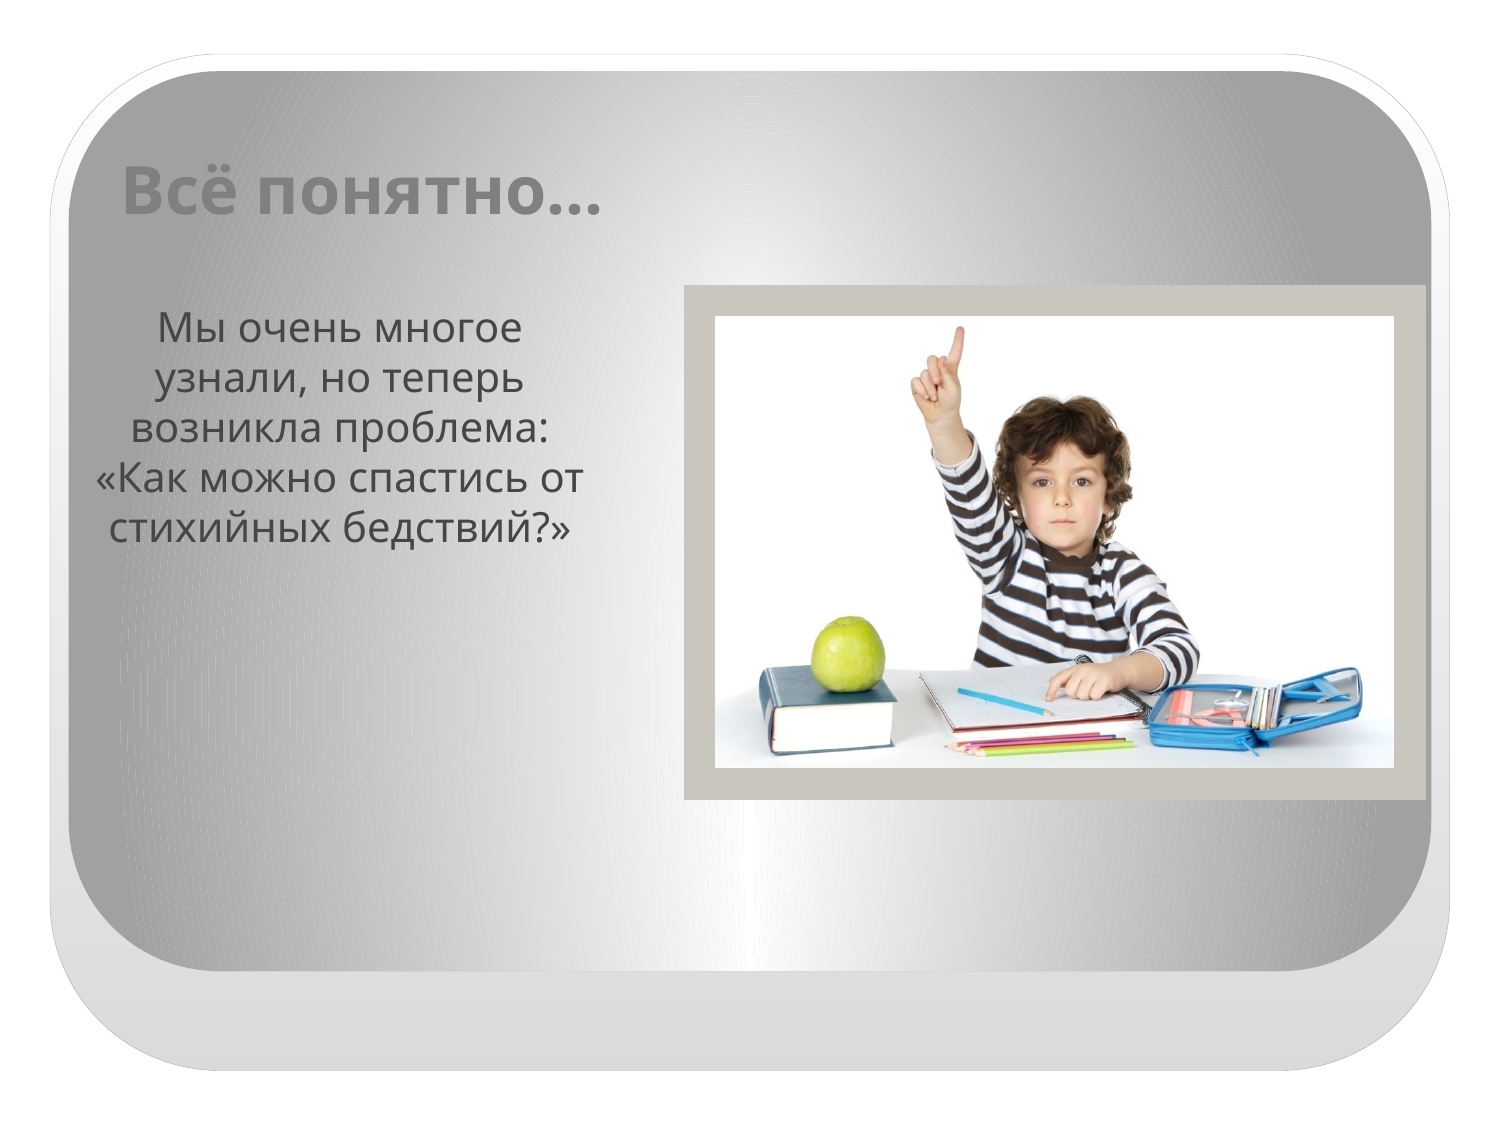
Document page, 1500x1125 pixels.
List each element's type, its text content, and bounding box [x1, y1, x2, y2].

picture [714, 316, 1395, 769]
list Мы очень многое узнали, но теперь возникла проблема: «Как можно спастись от стихийных бедствий?» [70, 292, 610, 951]
title Всё понятно… [105, 140, 727, 291]
